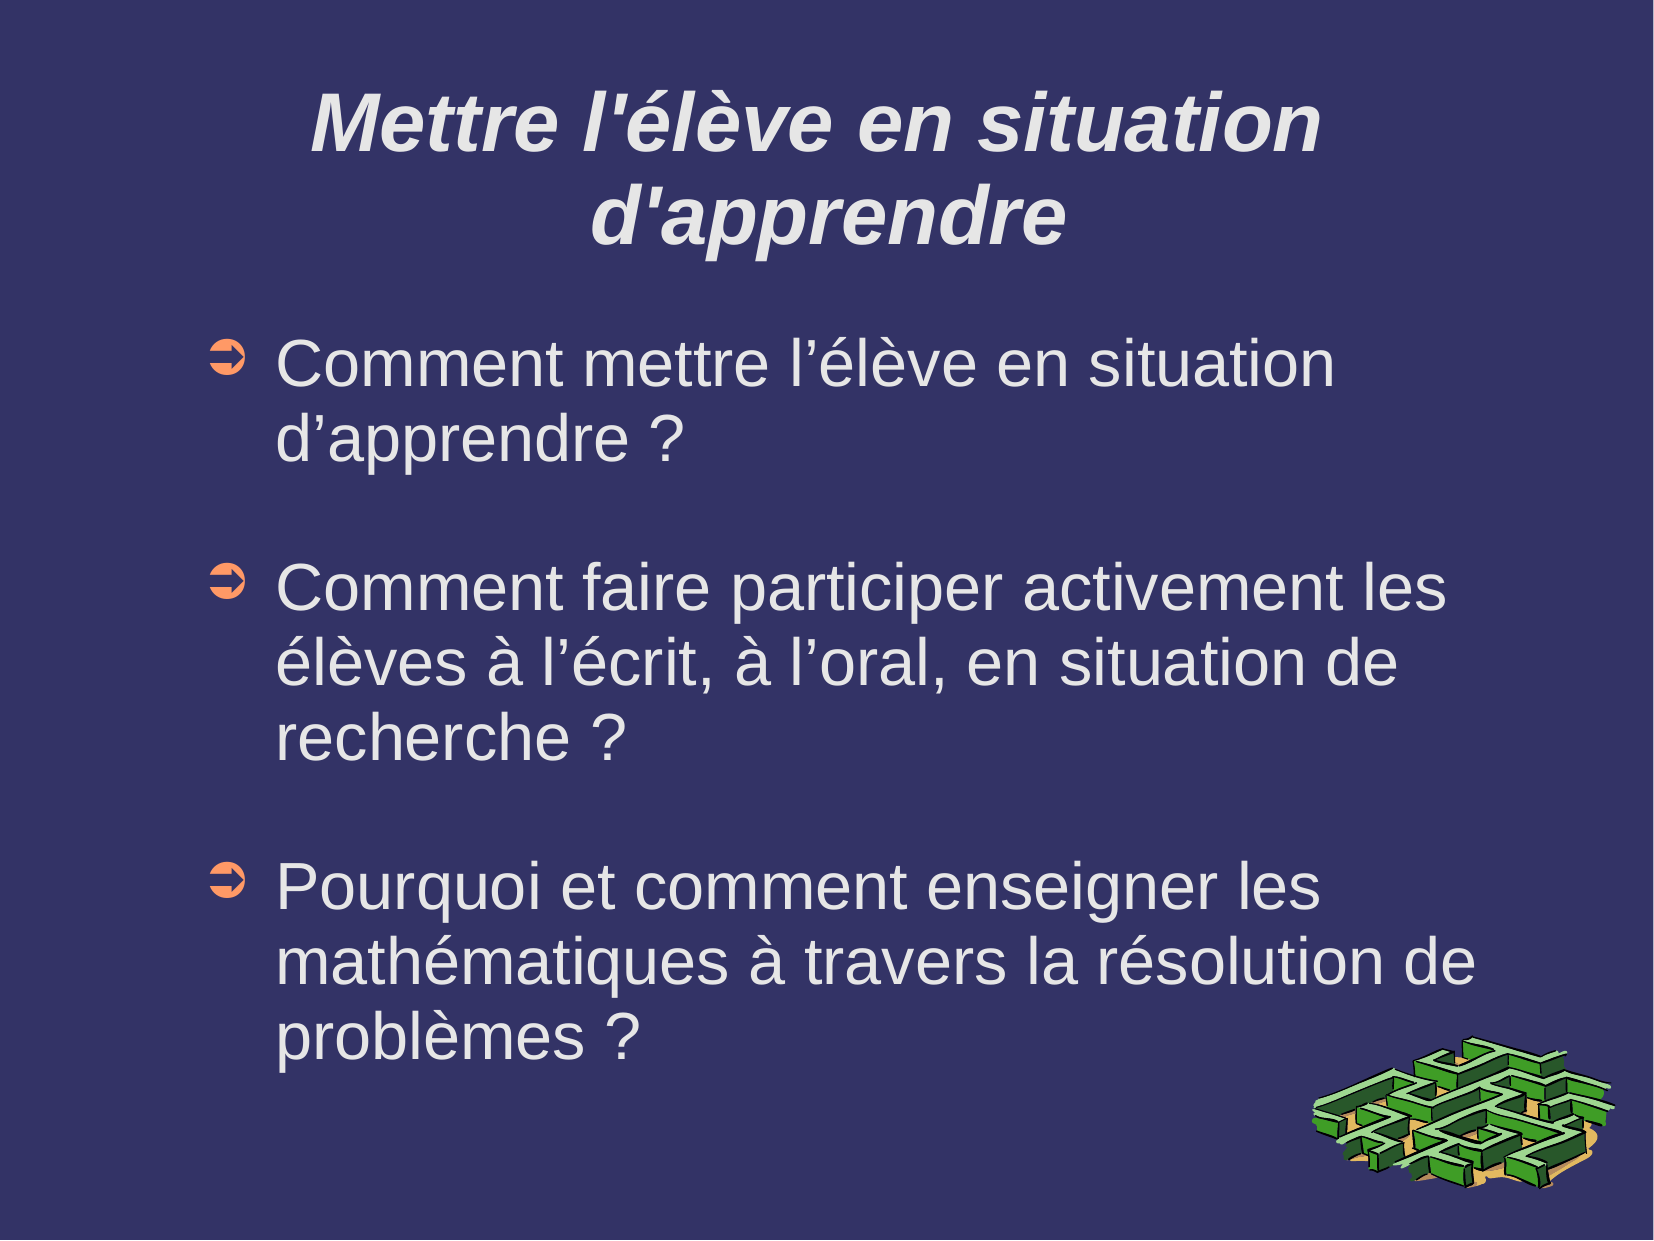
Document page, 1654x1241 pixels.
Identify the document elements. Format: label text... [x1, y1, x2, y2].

list Comment mettre l’élève en situation d’apprendre ? Comment faire participer activement les élèves à l’écrit, à l’oral, en situation de recherche ? Pourquoi et comment enseigner les mathématiques à travers la résolution de problèmes ? [118, 325, 1509, 1093]
title Mettre l'élève en situation d'apprendre [123, 73, 1536, 266]
